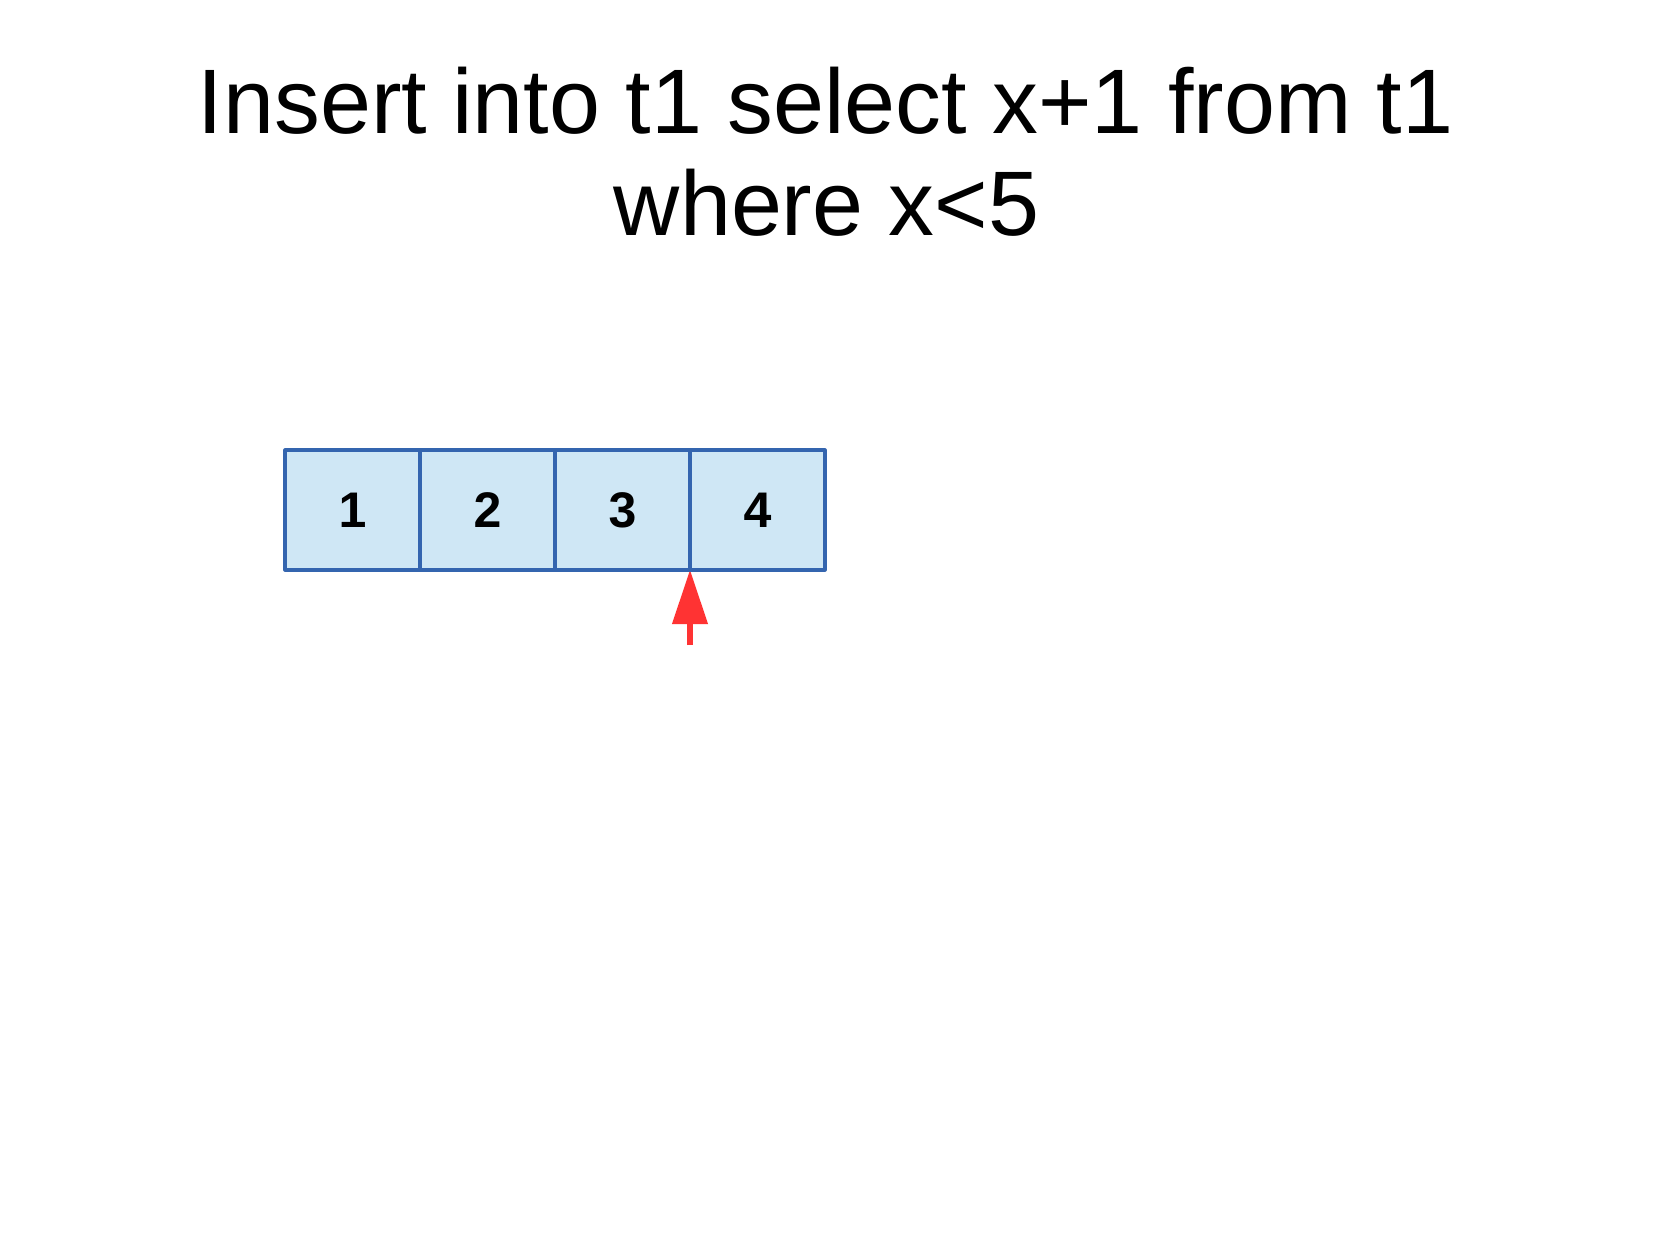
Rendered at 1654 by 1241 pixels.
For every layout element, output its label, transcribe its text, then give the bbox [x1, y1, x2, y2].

text_box 3 [555, 450, 690, 571]
title Insert into t1 select x+1 from t1 where x<5 [82, 49, 1571, 257]
text_box 2 [420, 450, 555, 571]
text_box 4 [690, 450, 826, 571]
text_box 1 [285, 450, 420, 571]
